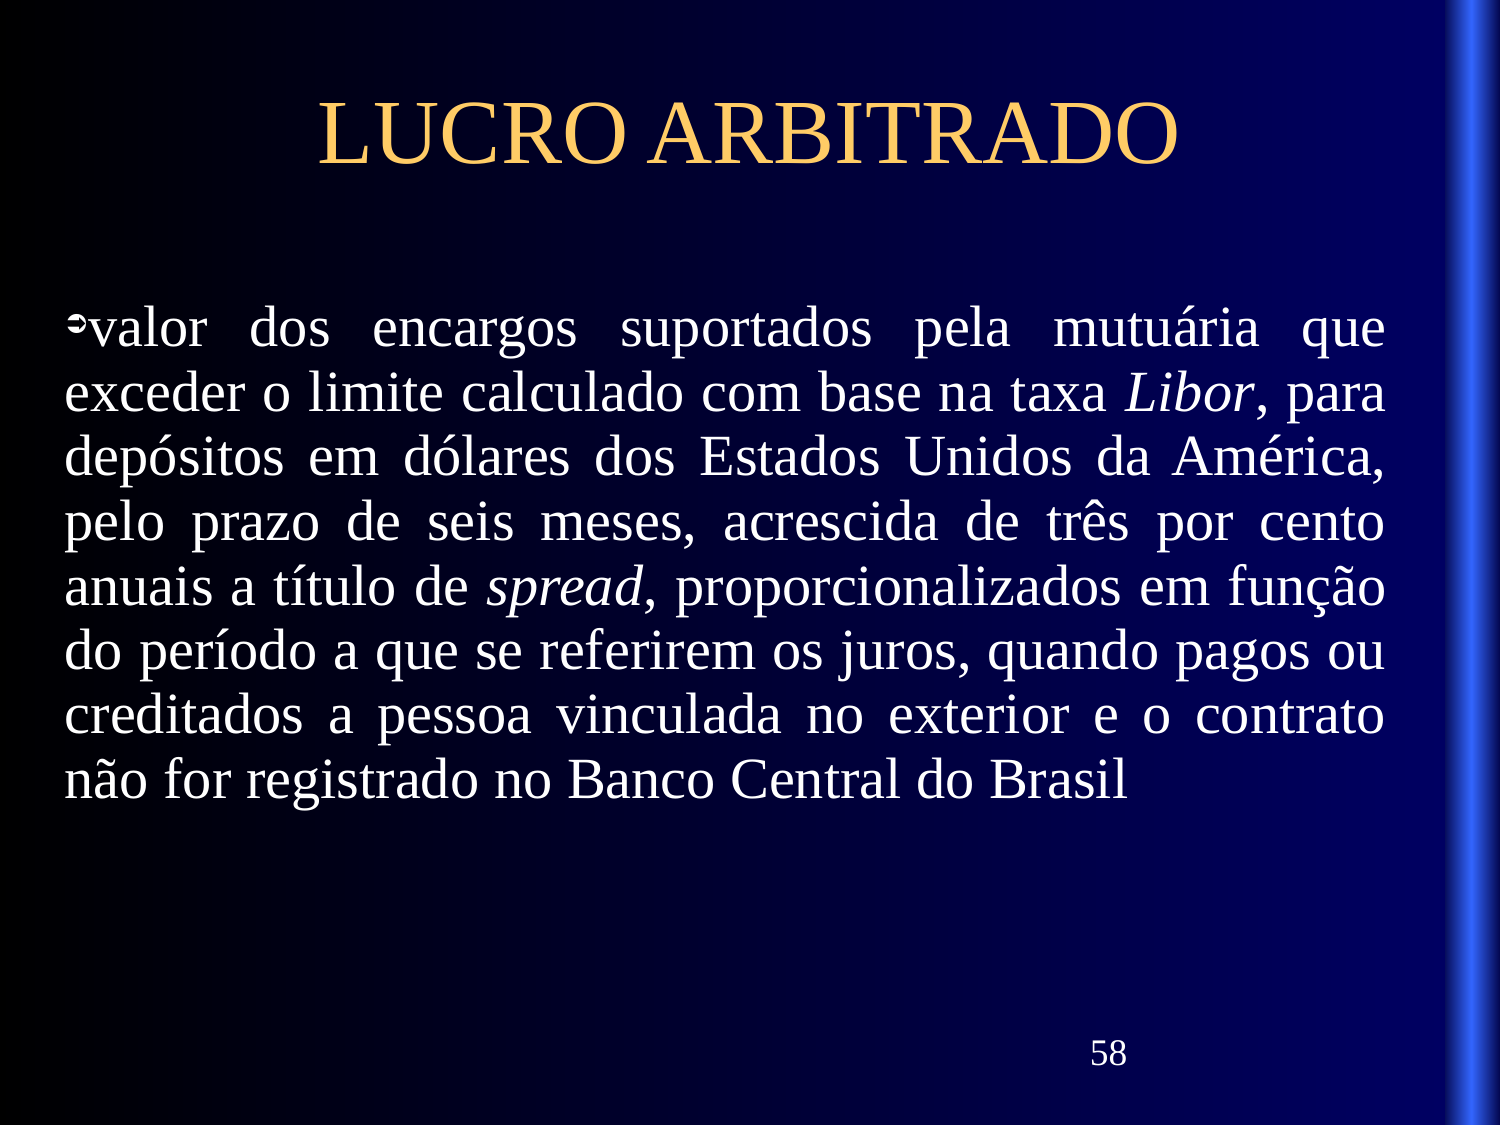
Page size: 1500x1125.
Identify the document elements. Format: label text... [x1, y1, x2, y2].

text_box valor dos encargos suportados pela mutuária que exceder o limite calculado com base na taxa Libor, para depósitos em dólares dos Estados Unidos da América, pelo prazo de seis meses, acrescida de três por cento anuais a título de spread, proporcionalizados em função do período a que se referirem os juros, quando pagos ou creditados a pessoa vinculada no exterior e o contrato não for registrado no Banco Central do Brasil [50, 287, 1407, 951]
title LUCRO ARBITRADO [112, 64, 1388, 190]
